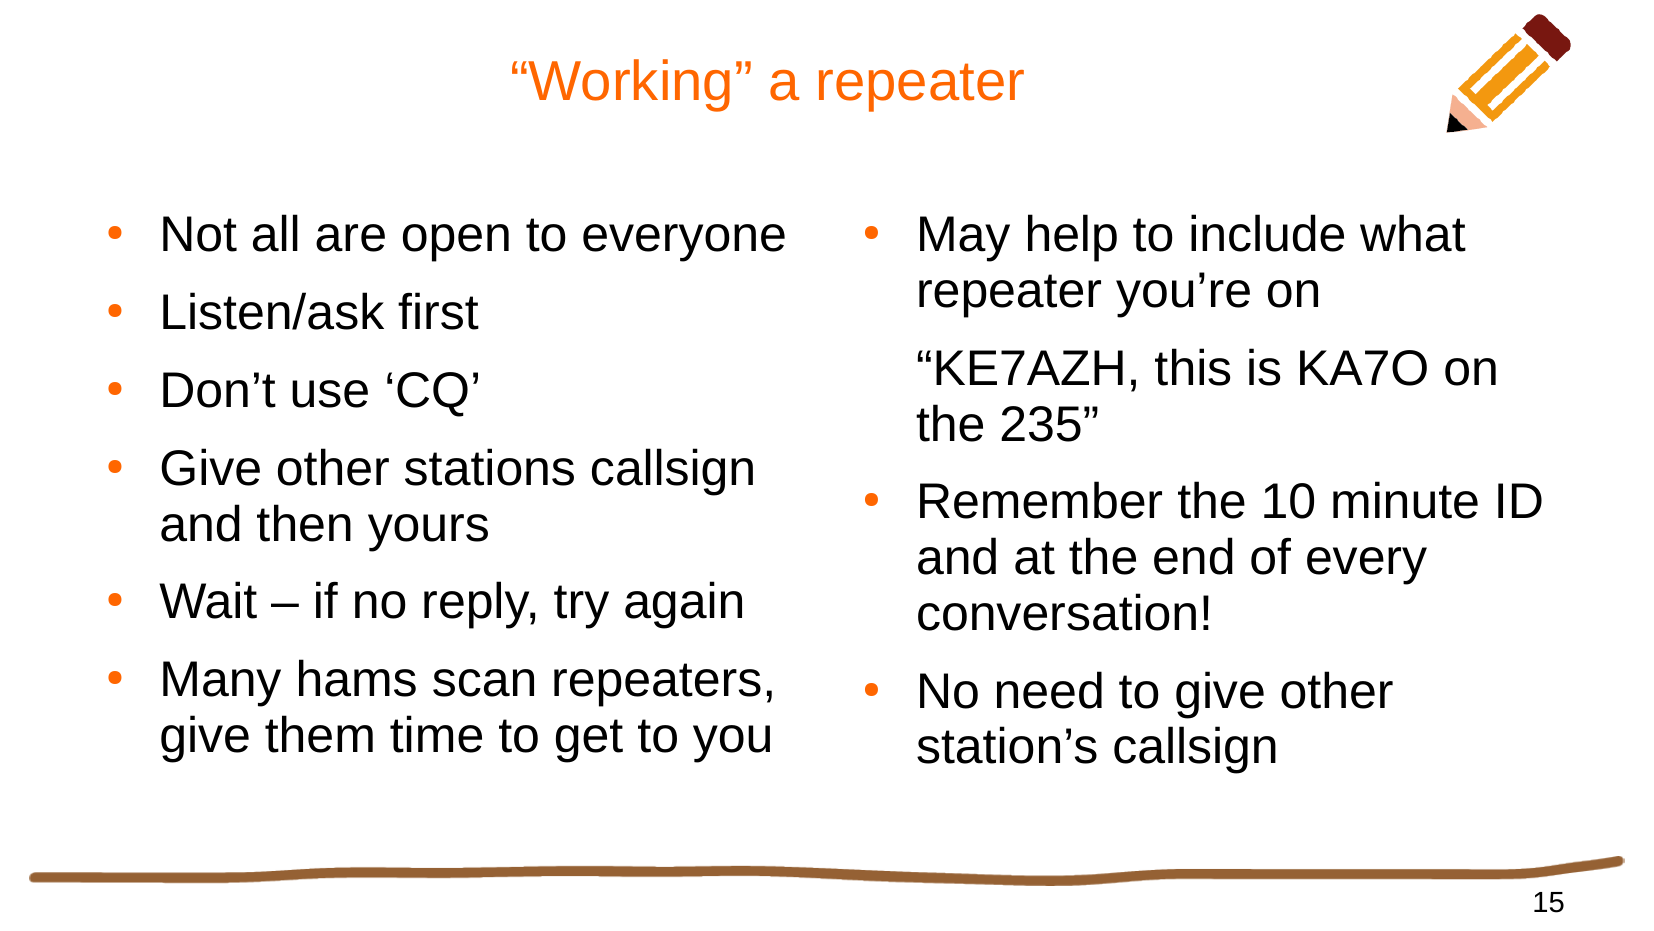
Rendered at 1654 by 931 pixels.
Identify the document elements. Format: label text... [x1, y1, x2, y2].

list May help to include what repeater you’re on “KE7AZH, this is KA7O on the 235” Remember the 10 minute ID and at the end of every conversation! No need to give other station’s callsign [845, 206, 1566, 857]
list Not all are open to everyone Listen/ask first Don’t use ‘CQ’ Give other stations callsign and then yours Wait – if no reply, try again Many hams scan repeaters, give them time to get to you [88, 206, 809, 857]
title “Working” a repeater [88, 29, 1447, 133]
picture [1446, 14, 1571, 133]
picture [29, 856, 1625, 886]
